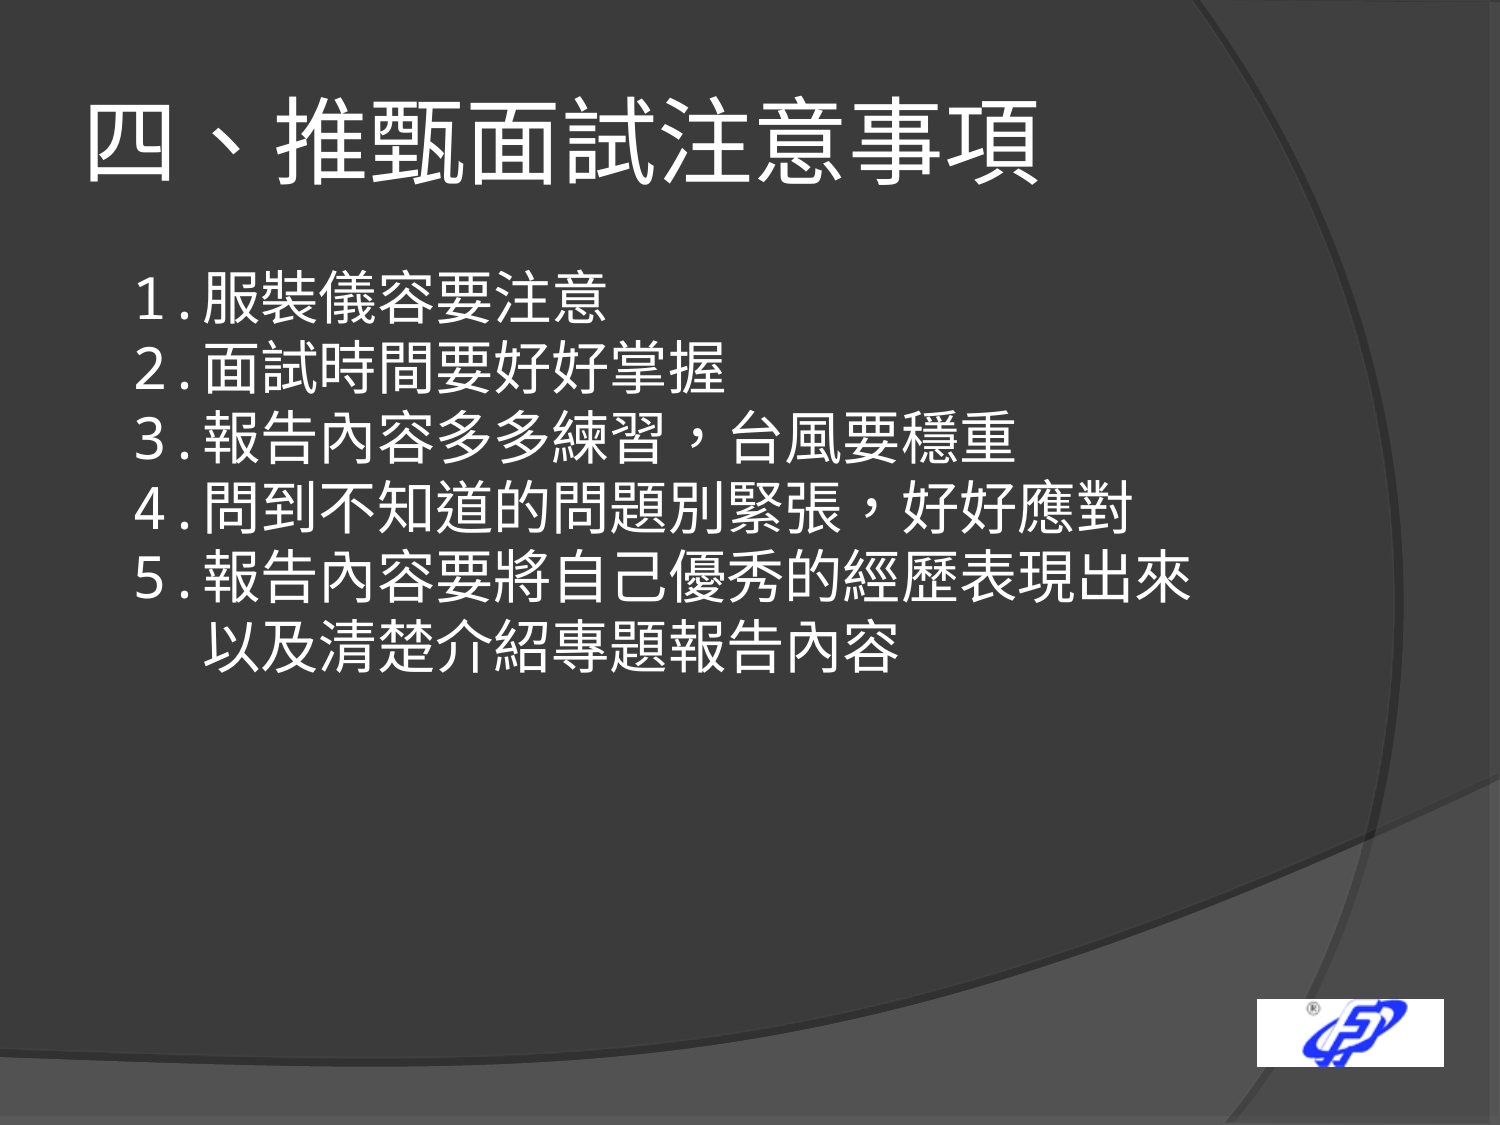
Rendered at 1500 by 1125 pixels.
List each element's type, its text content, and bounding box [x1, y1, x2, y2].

title 四、推甄面試注意事項 [74, 45, 1300, 233]
text_box 1.服裝儀容要注意 2.面試時間要好好掌握 3.報告內容多多練習，台風要穩重 4.問到不知道的問題別緊張，好好應對 5.報告內容要將自己優秀的經歷表現出來 以及清楚介紹專題報告內容 [124, 246, 1201, 696]
picture [1257, 999, 1444, 1067]
